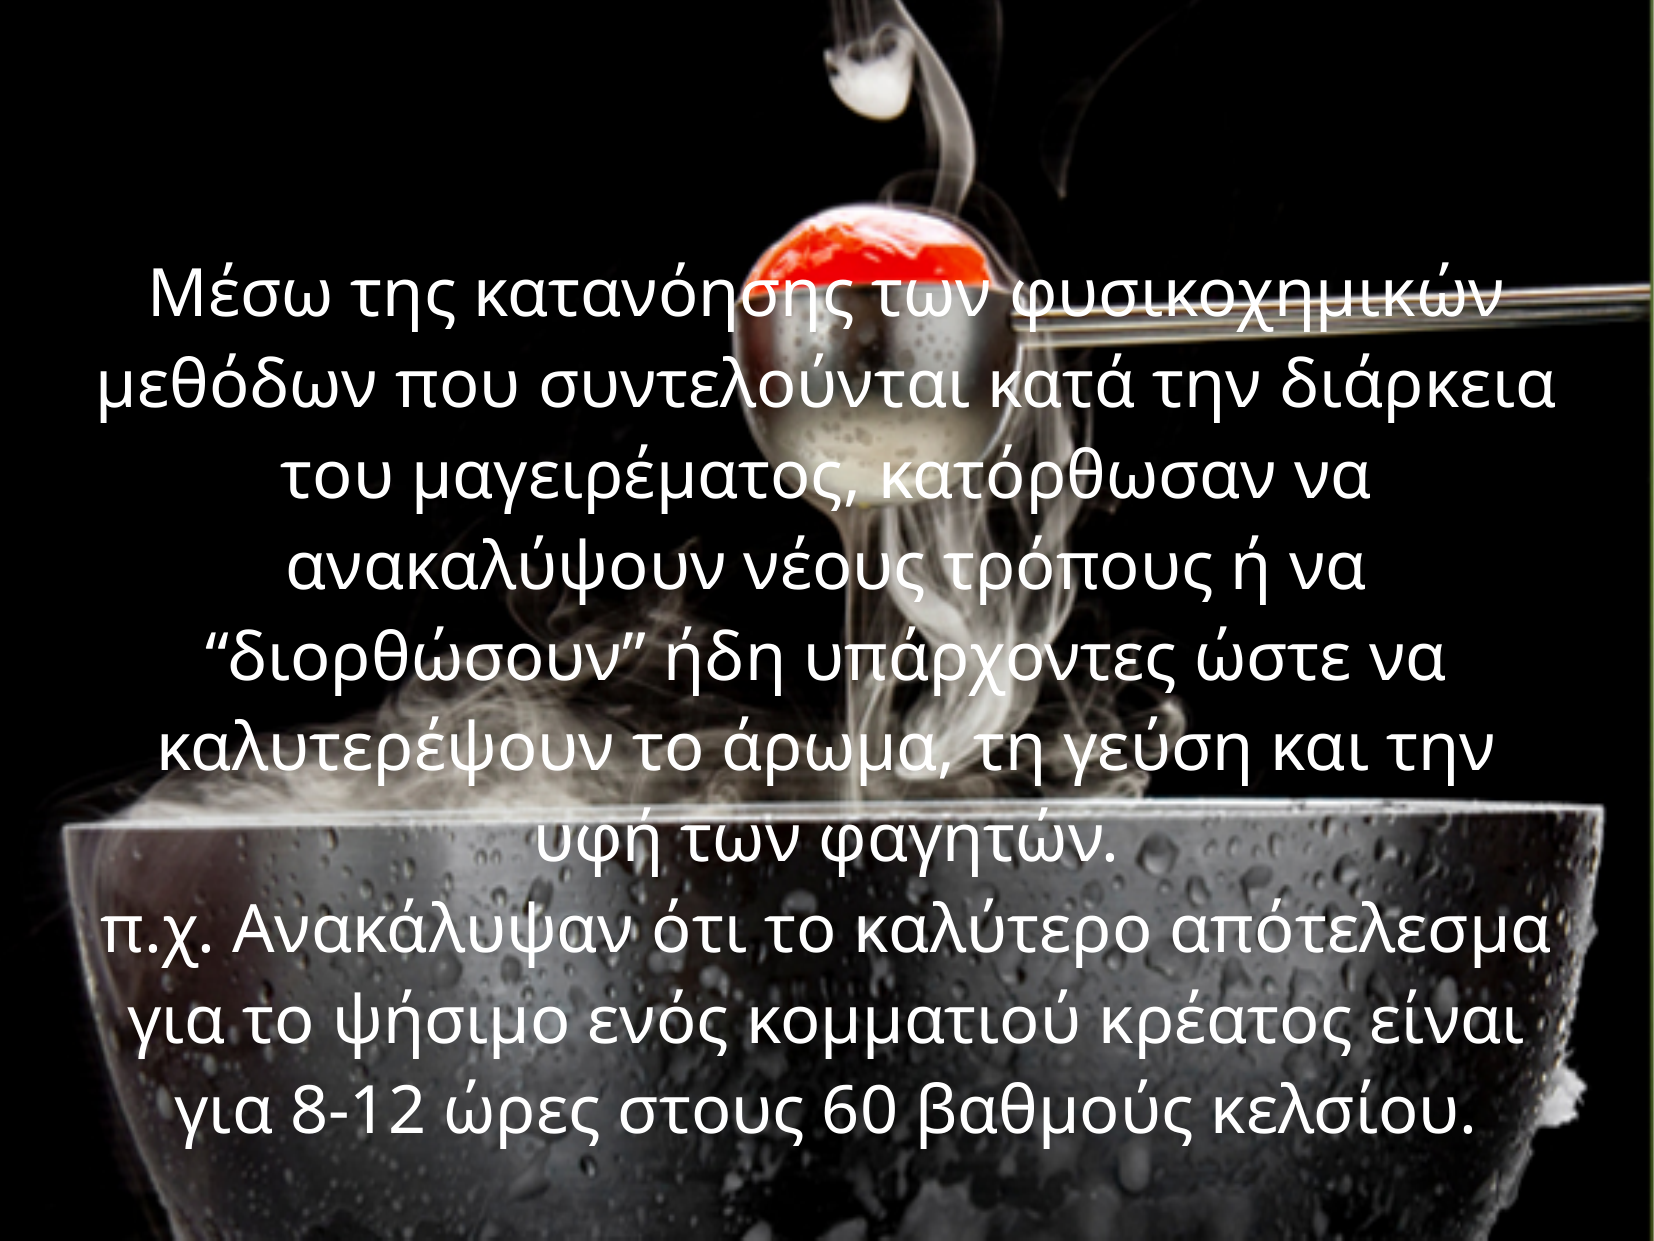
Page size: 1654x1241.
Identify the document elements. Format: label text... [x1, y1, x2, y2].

subtitle Μέσω της κατανόησης των φυσικοχημικών μεθόδων που συντελούνται κατά την διάρκεια του μαγειρέματος, κατόρθωσαν να ανακαλύψουν νέους τρόπους ή να “διορθώσουν” ήδη υπάρχοντες ώστε να καλυτερέψουν το άρωμα, τη γεύση και την υφή των φαγητών. π.χ. Ανακάλυψαν ότι το καλύτερο απότελεσμα για το ψήσιμο ενός κομματιού κρέατος είναι για 8-12 ώρες στους 60 βαθμούς κελσίου. [82, 280, 1571, 1119]
picture [0, 0, 1654, 1241]
